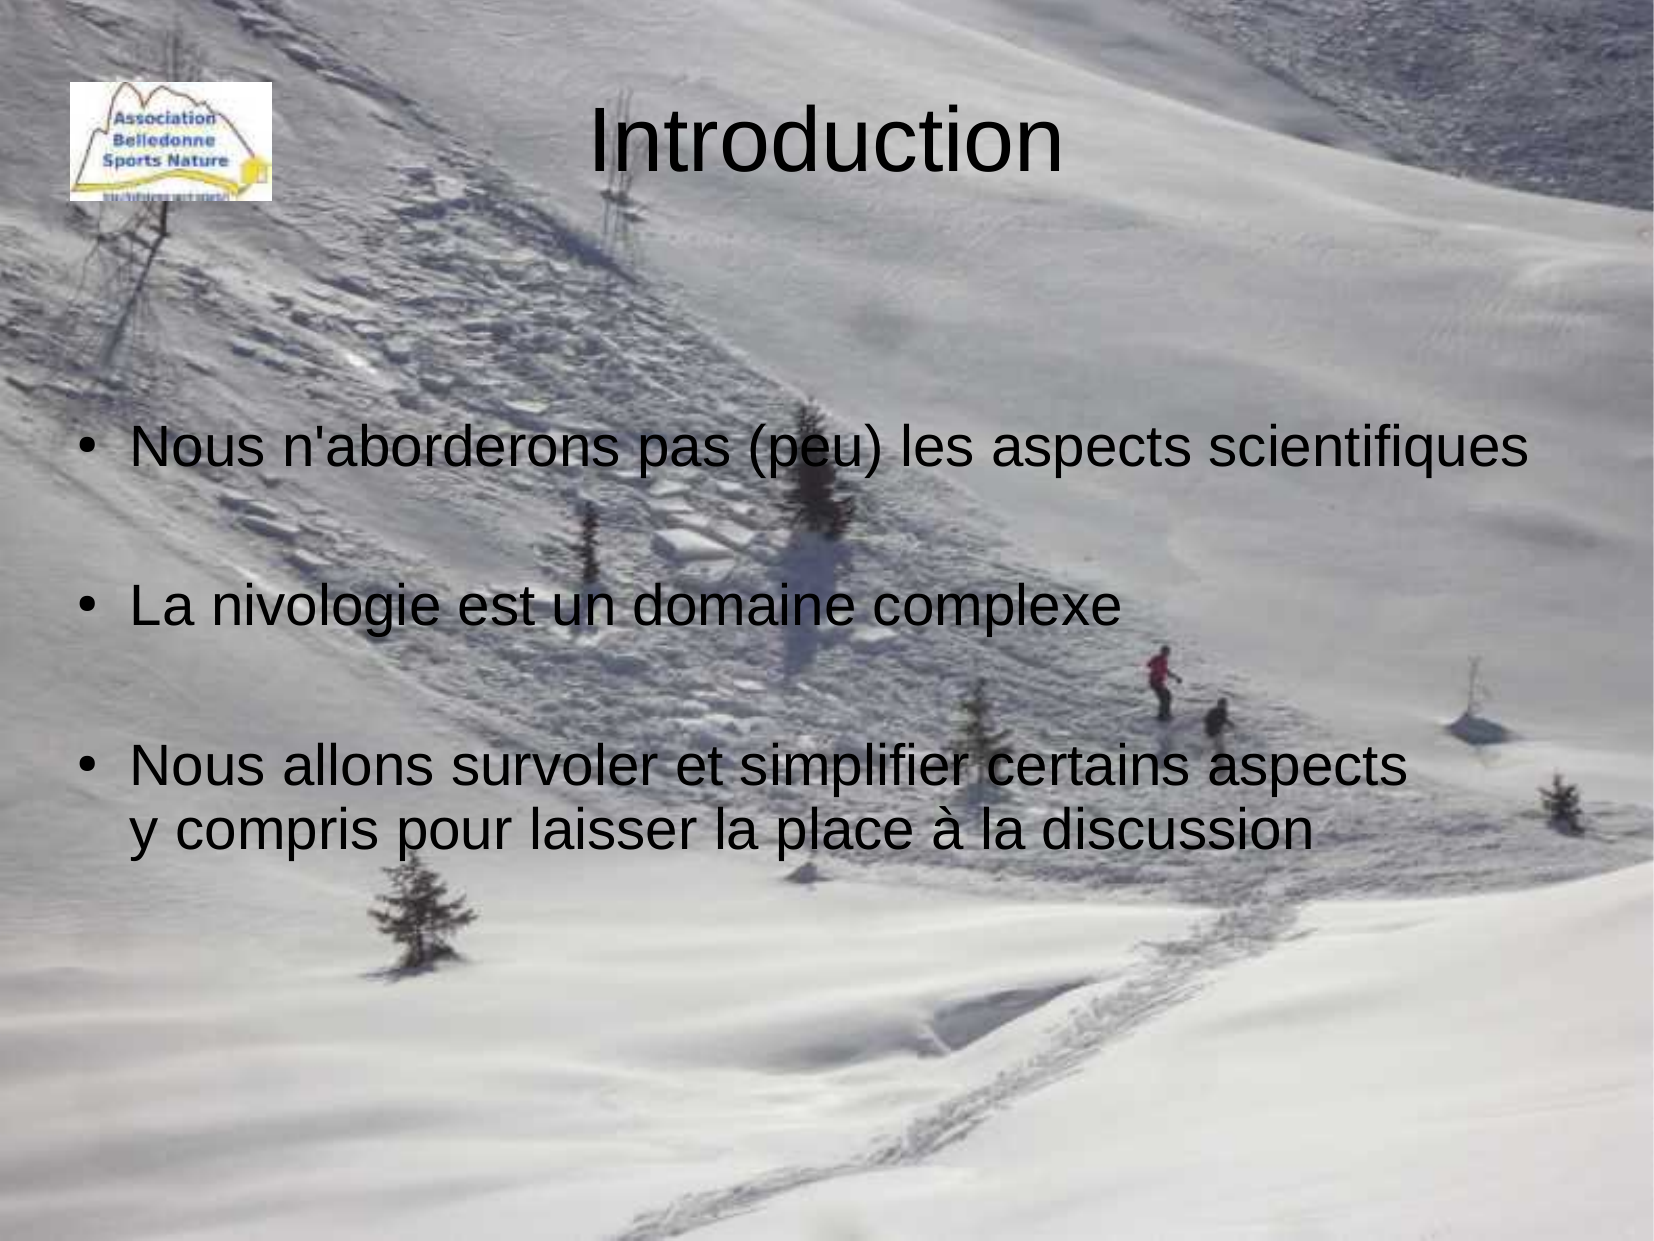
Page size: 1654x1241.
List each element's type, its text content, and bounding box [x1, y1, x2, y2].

list Nous n'aborderons pas (peu) les aspects scientifiques La nivologie est un domaine complexe Nous allons survoler et simplifier certains aspects y compris pour laisser la place à la discussion [59, 413, 1595, 1133]
picture [0, 0, 1654, 1241]
title Introduction [59, 61, 1595, 219]
